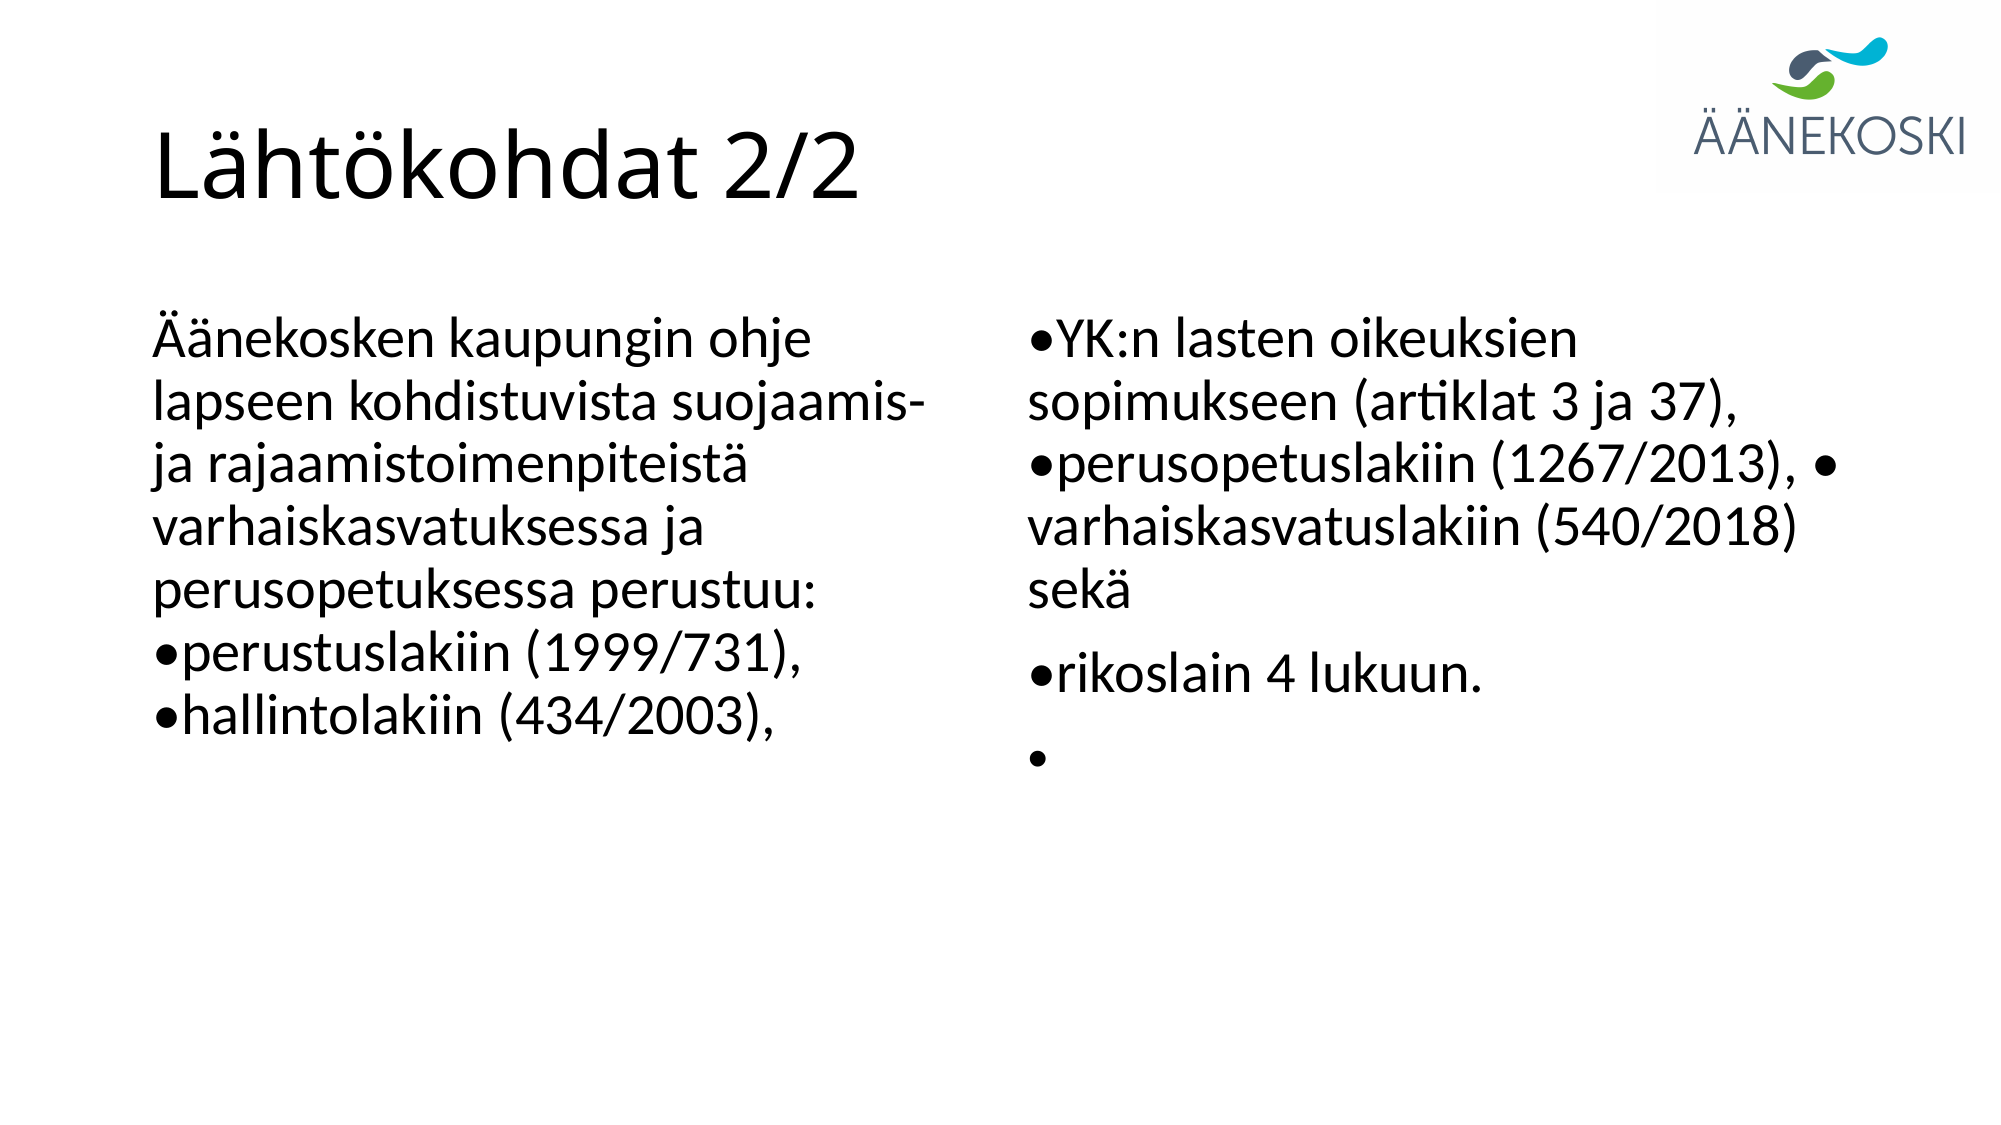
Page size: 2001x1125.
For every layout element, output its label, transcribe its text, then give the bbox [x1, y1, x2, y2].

title Lähtökohdat 2/2 [137, 59, 1863, 278]
list Äänekosken kaupungin ohje lapseen kohdistuvista suojaamis- ja rajaamistoimenpiteistä varhaiskasvatuksessa ja perusopetuksessa perustuu: •perustuslakiin (1999/731), •hallintolakiin (434/2003), [137, 299, 988, 1014]
list •YK:n lasten oikeuksien sopimukseen (artiklat 3 ja 37), •perusopetuslakiin (1267/2013), • varhaiskasvatuslakiin (540/2018) sekä •rikoslain 4 lukuun. [1012, 299, 1863, 1014]
picture [1656, 0, 2000, 193]
